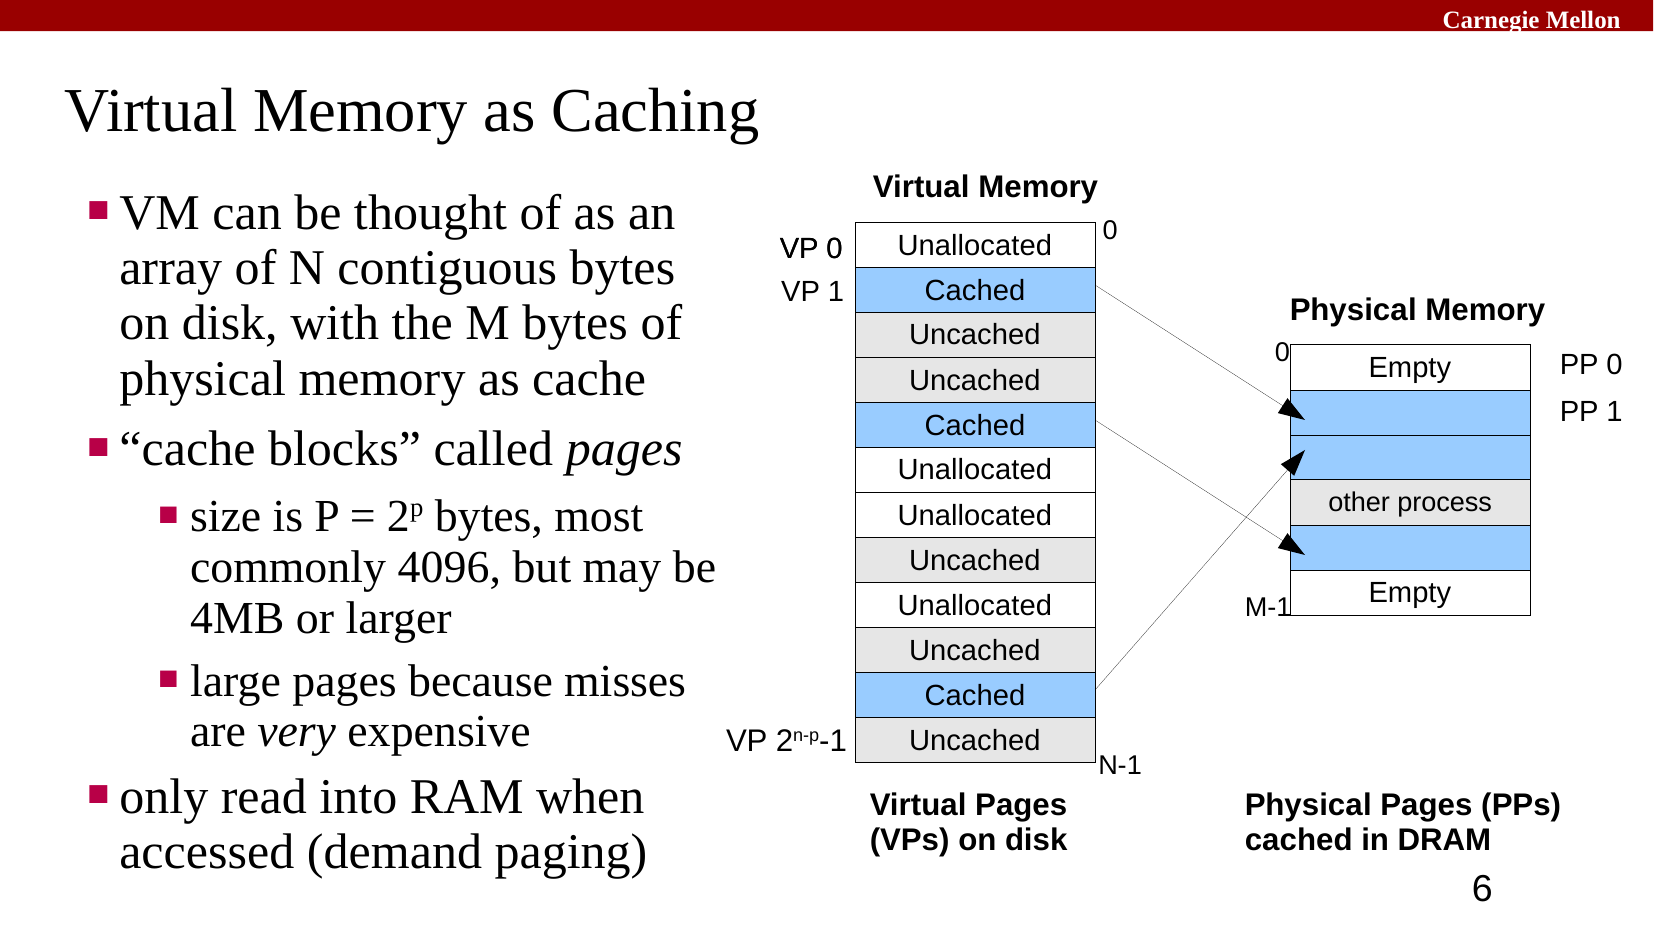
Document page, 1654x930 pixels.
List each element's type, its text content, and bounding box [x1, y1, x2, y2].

text_box N-1 [1083, 742, 1159, 788]
text_box Uncached [855, 537, 1096, 582]
text_box Unallocated [855, 492, 1096, 537]
text_box Uncached [855, 312, 1096, 357]
text_box Uncached [855, 357, 1096, 402]
text_box 0 [1260, 329, 1306, 376]
text_box Unallocated [855, 582, 1096, 627]
text_box M-1 [1230, 585, 1321, 631]
text_box Empty [1290, 570, 1531, 616]
text_box VP 0 [765, 225, 871, 273]
text_box [1290, 391, 1531, 479]
text_box Physical Memory [1275, 284, 1576, 335]
text_box Cached [872, 267, 1096, 312]
text_box Virtual Pages (VPs) on disk [855, 780, 1096, 865]
text_box Cached [855, 402, 1096, 447]
text_box Uncached [877, 717, 1096, 763]
title Virtual Memory as Caching [64, 58, 1576, 163]
text_box [1290, 525, 1531, 570]
list VM can be thought of as an array of N contiguous bytes on disk, with the M bytes of physical memory as cache “cache blocks” called pages size is P = 2p bytes, most commonly 4096, but may be 4MB or larger large pages because misses are very expensive only read into RAM when accessed (demand paging) [71, 184, 736, 901]
text_box Unallocated [855, 222, 1096, 267]
text_box Empty [1290, 344, 1531, 391]
text_box Cached [855, 672, 1096, 717]
text_box PP 0 [1545, 340, 1653, 387]
text_box VP 1 [766, 267, 872, 316]
text_box 0 [1087, 207, 1133, 253]
text_box Physical Pages (PPs) cached in DRAM [1230, 779, 1591, 874]
text_box PP 1 [1545, 387, 1653, 435]
text_box other process [1290, 479, 1531, 525]
text_box Virtual Memory [858, 162, 1126, 212]
text_box Uncached [855, 627, 1096, 672]
text_box Unallocated [855, 447, 1096, 492]
text_box VP 2n-p-1 [711, 715, 877, 767]
